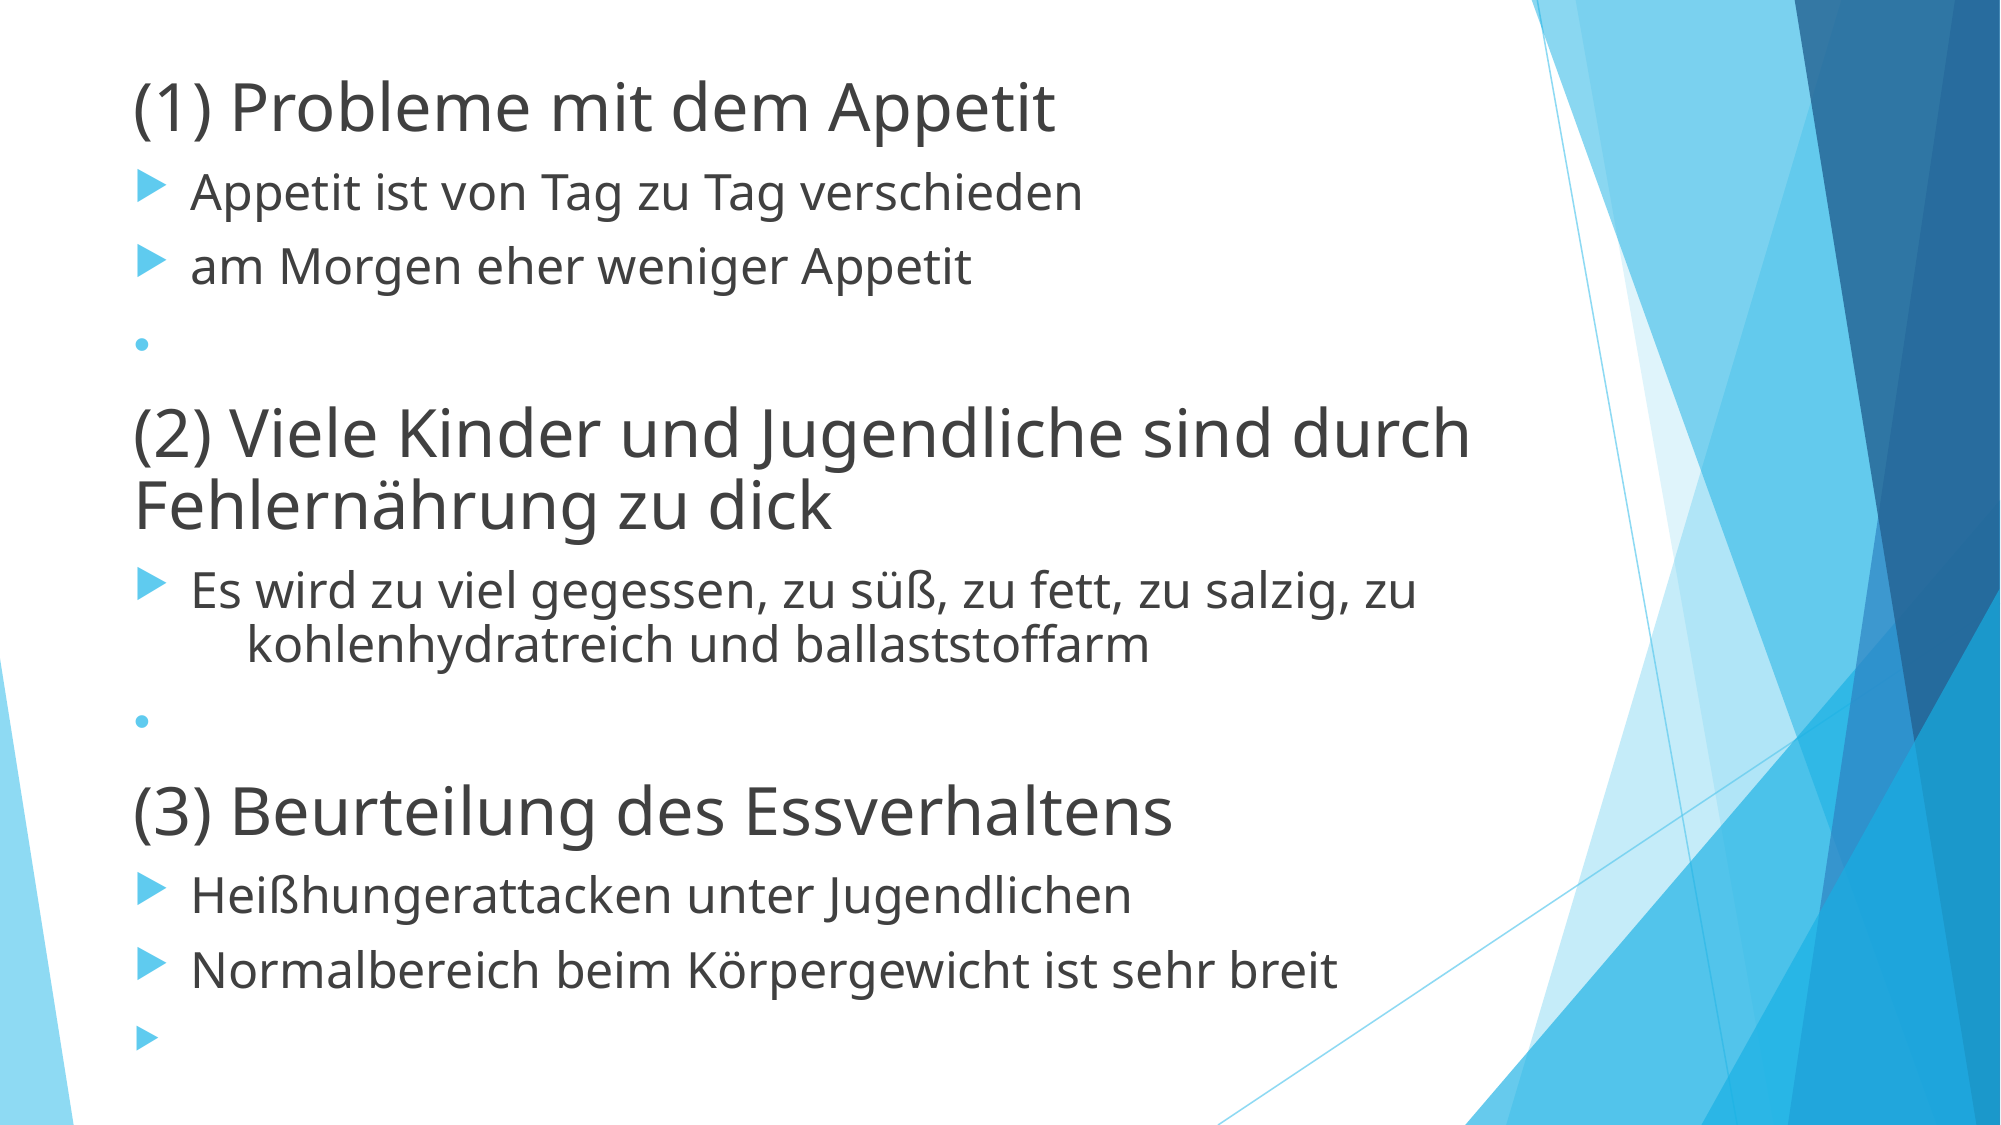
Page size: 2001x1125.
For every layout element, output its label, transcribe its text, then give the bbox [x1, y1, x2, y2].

list (1) Probleme mit dem Appetit Appetit ist von Tag zu Tag verschieden am Morgen eher weniger Appetit (2) Viele Kinder und Jugendliche sind durch Fehlernährung zu dick Es wird zu viel gegessen, zu süß, zu fett, zu salzig, zu kohlenhydratreich und ballaststoffarm (3) Beurteilung des Essverhaltens Heißhungerattacken unter Jugendlichen Normalbereich beim Körpergewicht ist sehr breit [119, 66, 1845, 1092]
